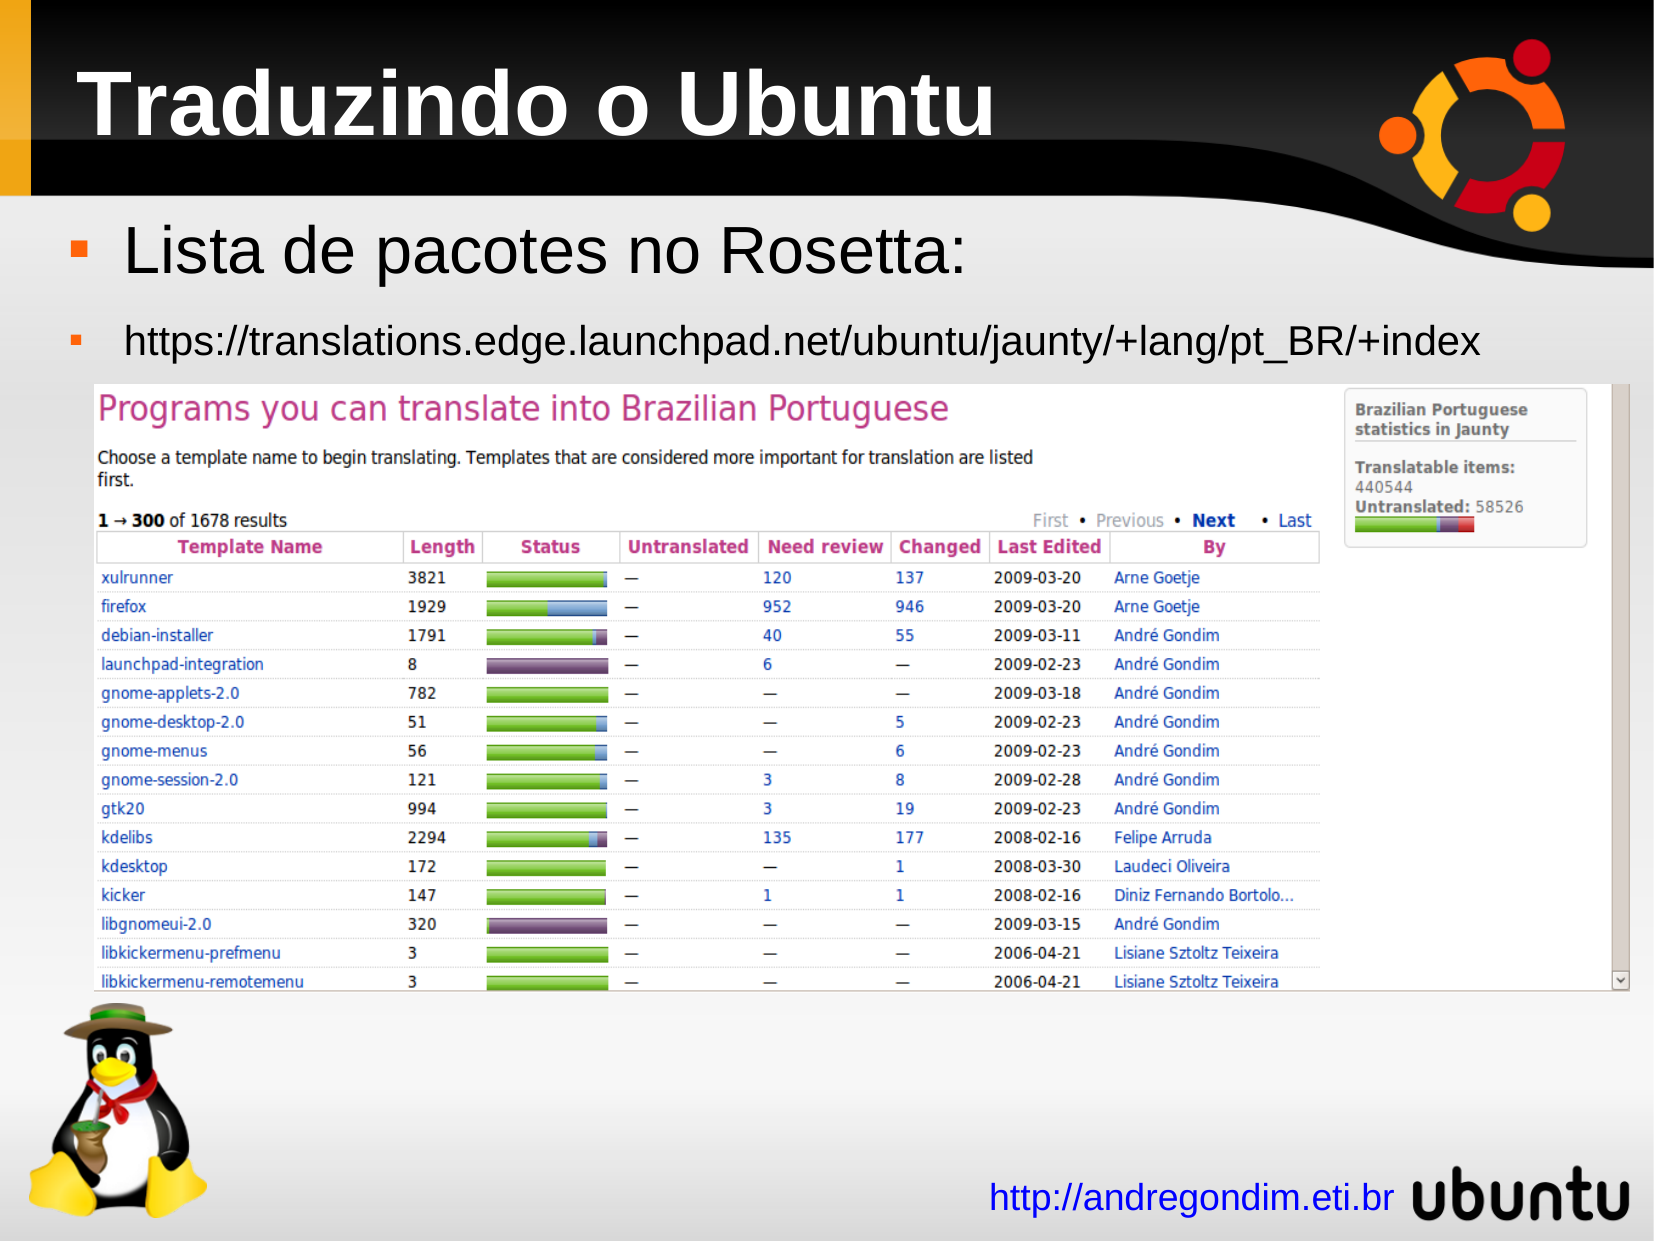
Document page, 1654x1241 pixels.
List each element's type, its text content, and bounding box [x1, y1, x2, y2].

picture [0, 0, 1654, 1241]
title Traduzindo o Ubuntu [76, 7, 1565, 200]
list Lista de pacotes no Rosetta: https://translations.edge.launchpad.net/ubuntu/jaunty/+lang/pt_BR/+index [53, 213, 1542, 426]
